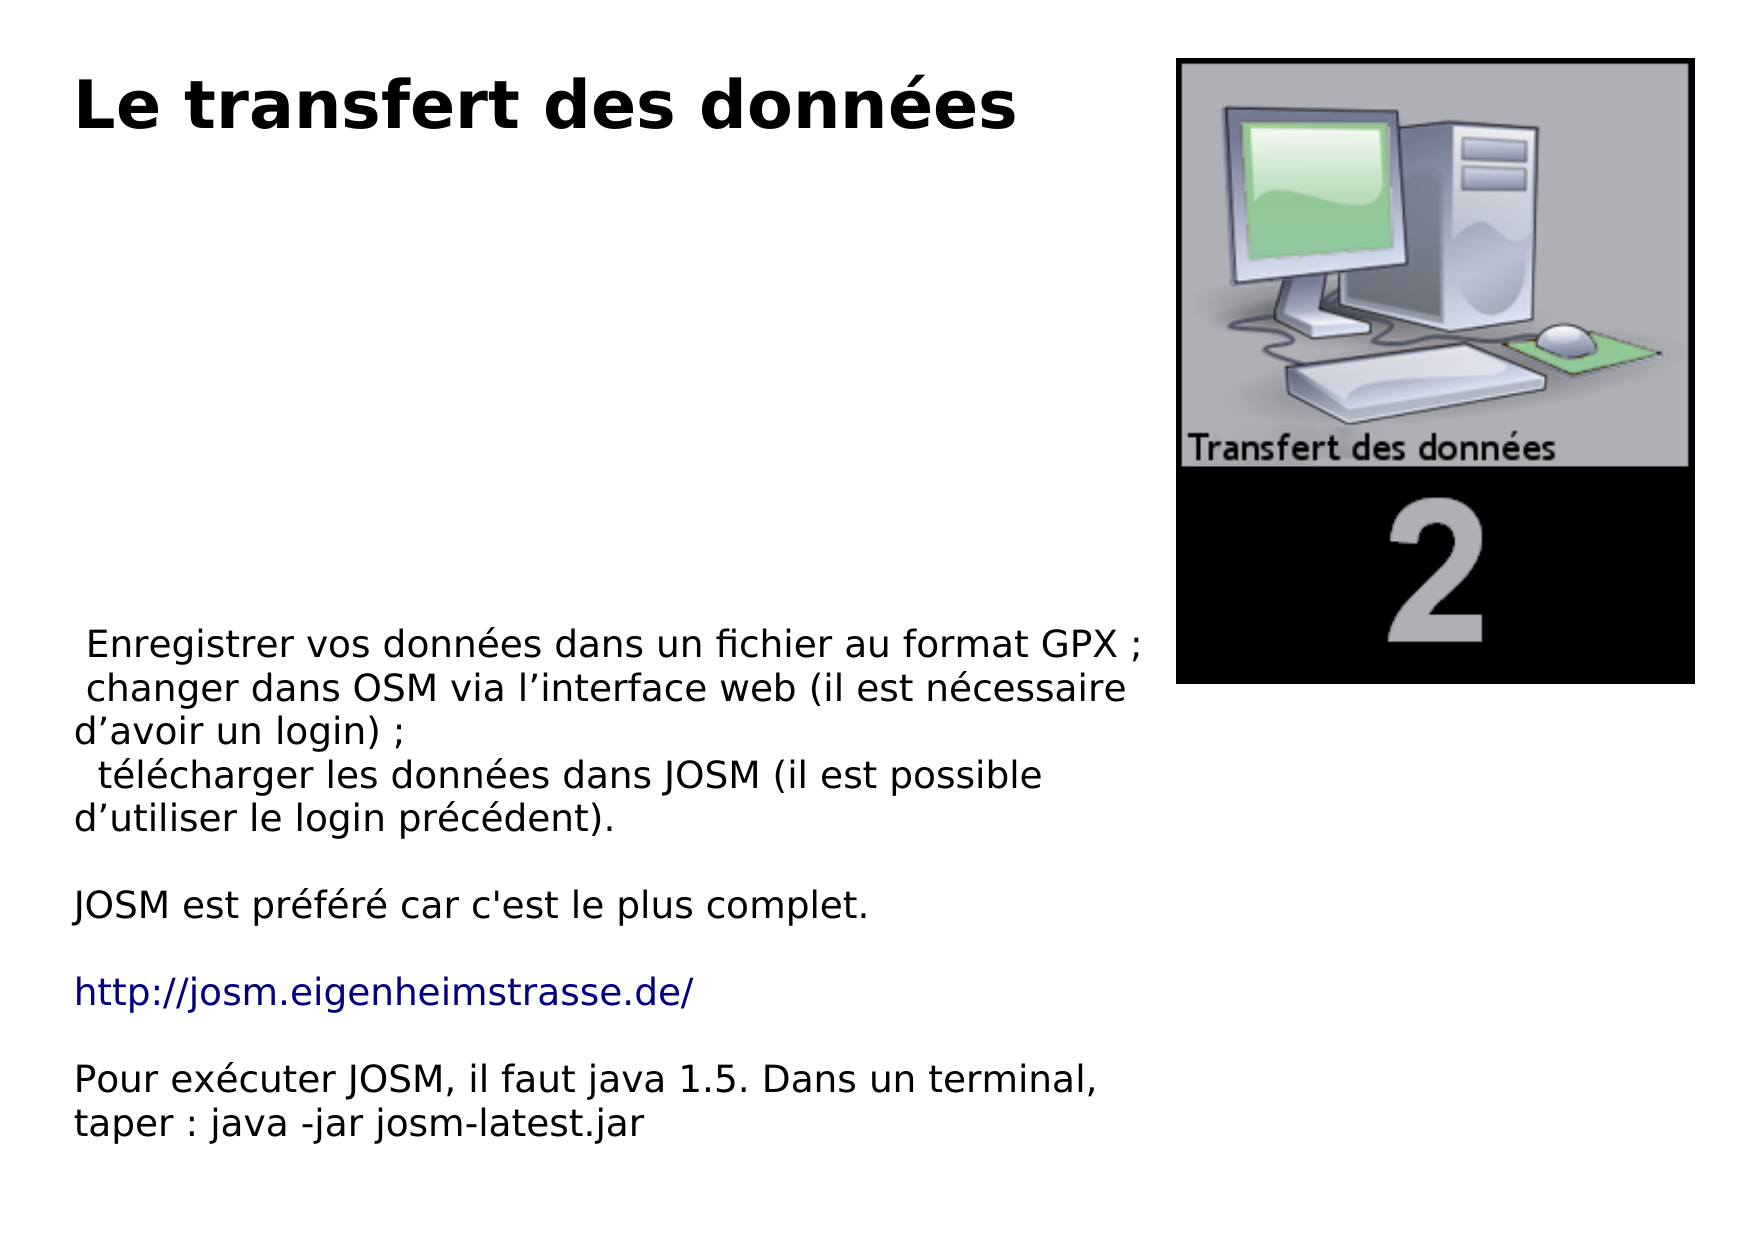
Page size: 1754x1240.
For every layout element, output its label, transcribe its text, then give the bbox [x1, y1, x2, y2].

text_box Le transfert des données Enregistrer vos données dans un fichier au format GPX ; changer dans OSM via l’interface web (il est nécessaire d’avoir un login) ; télécharger les données dans JOSM (il est possible d’utiliser le login précédent). JOSM est préféré car c'est le plus complet. http://josm.eigenheimstrasse.de/ Pour exécuter JOSM, il faut java 1.5. Dans un terminal, taper : java -jar josm-latest.jar [59, 59, 1182, 1153]
picture [1176, 58, 1695, 684]
